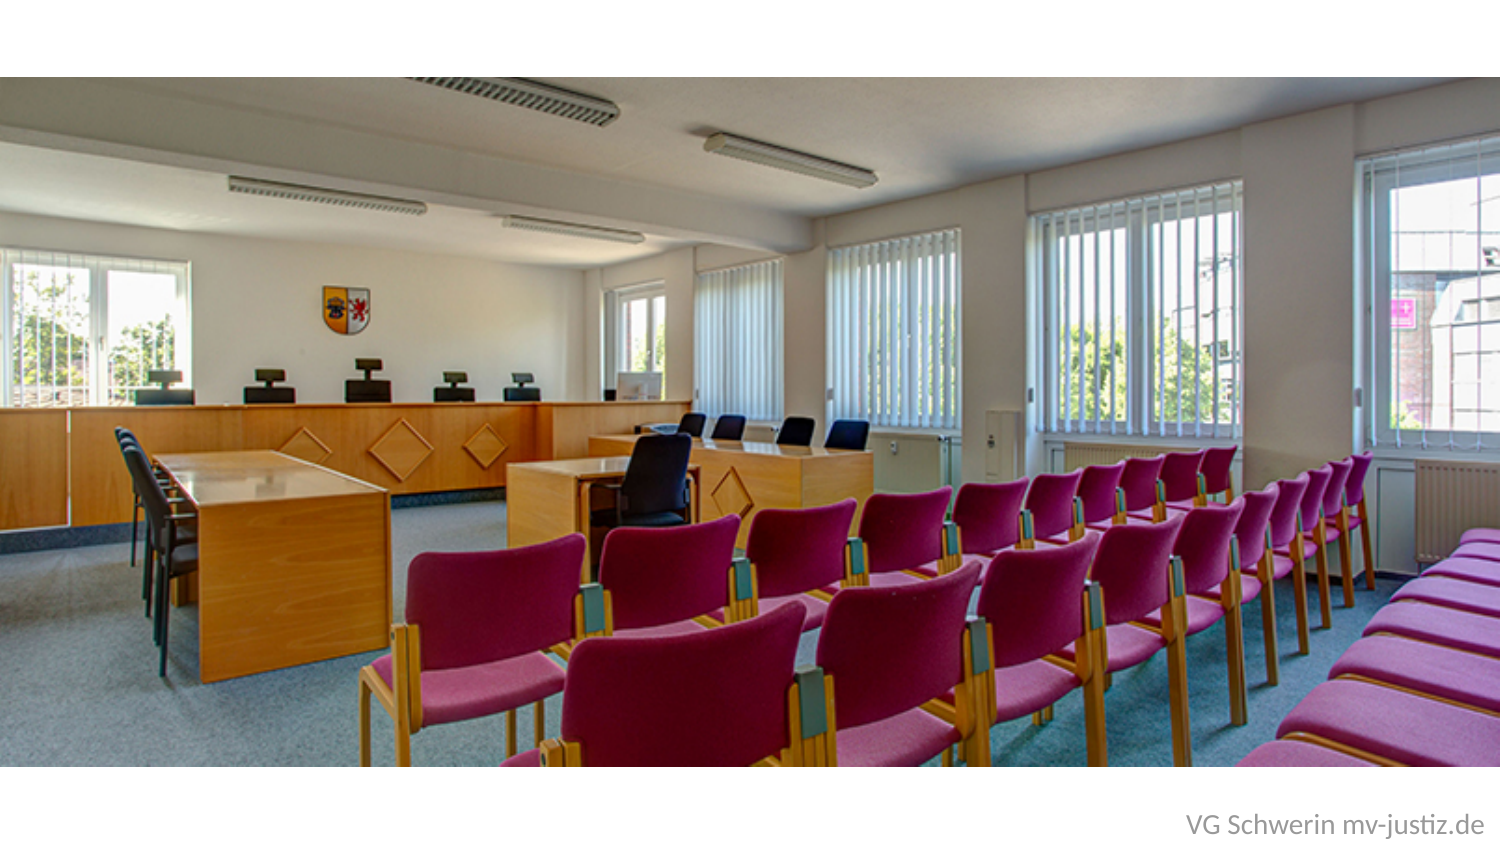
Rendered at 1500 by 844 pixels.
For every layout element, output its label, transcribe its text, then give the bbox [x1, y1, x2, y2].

picture [0, 77, 1500, 767]
text_box VG Schwerin mv-justiz.de [1011, 790, 1500, 844]
